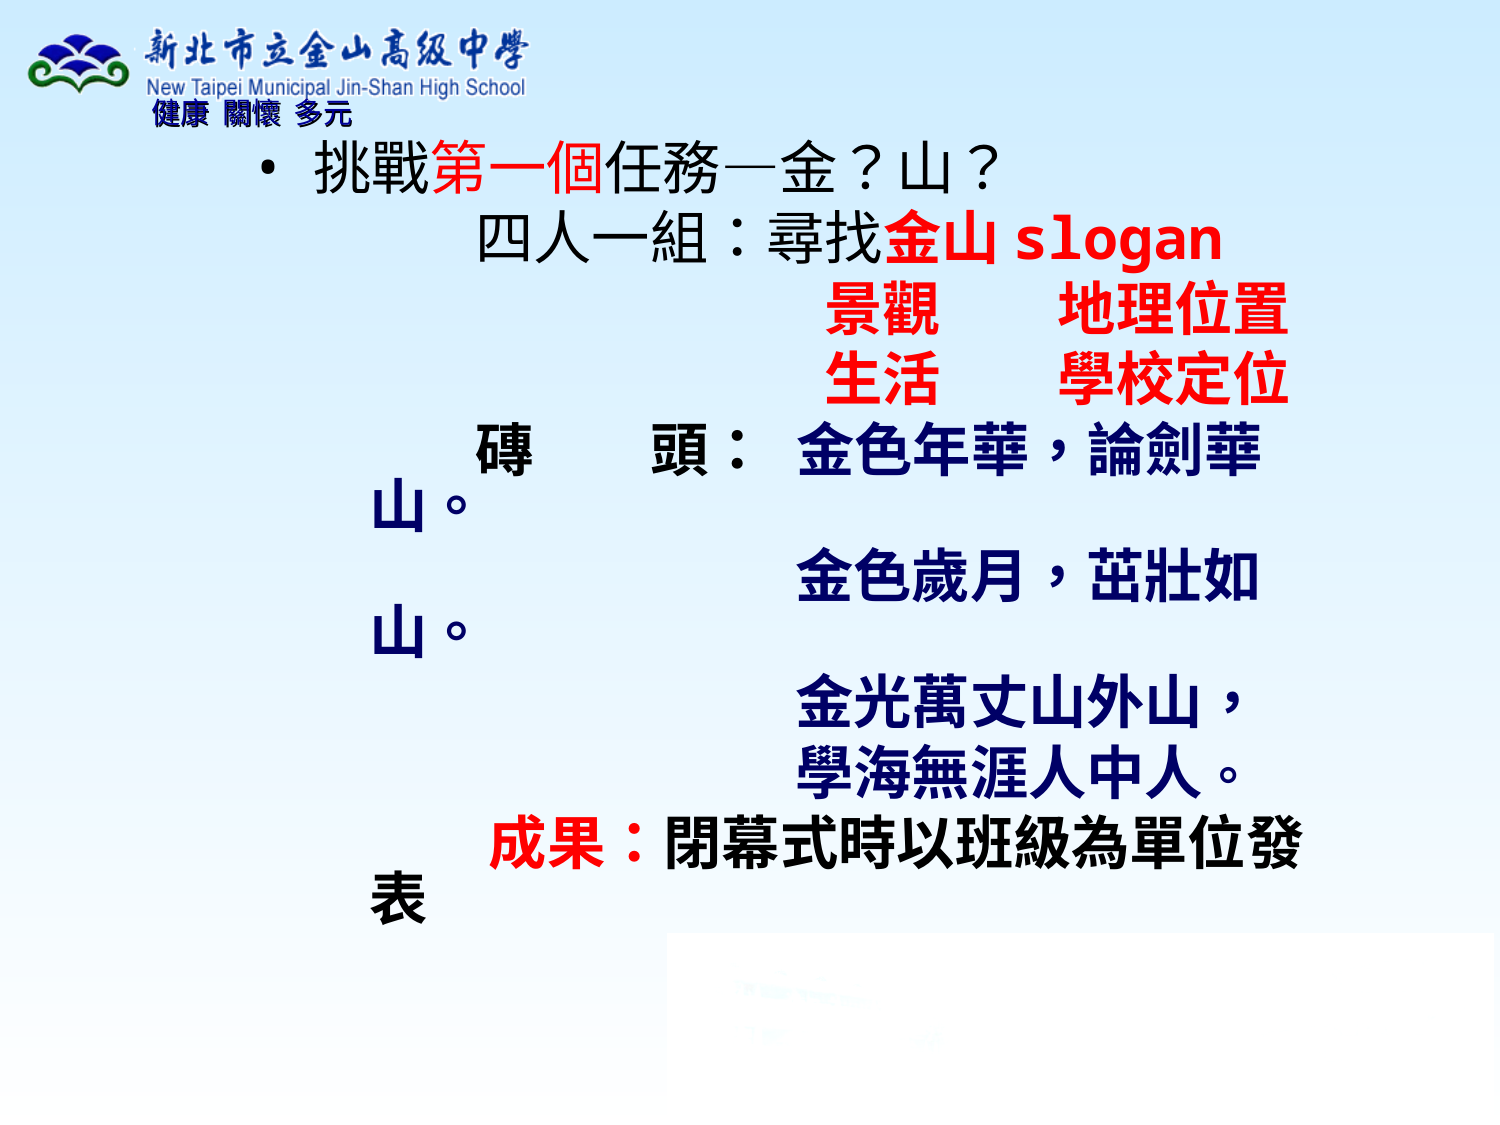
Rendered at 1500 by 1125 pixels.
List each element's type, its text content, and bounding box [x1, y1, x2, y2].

list 挑戰第一個任務—金？山？ 四人一組：尋找金山slogan 景觀 地理位置 生活 學校定位 磚 頭： 金色年華，論劍華山。 金色歲月，茁壯如山。 金光萬丈山外山， 學海無涯人中人。 成果：閉幕式時以班級為單位發表 [242, 137, 1353, 1059]
